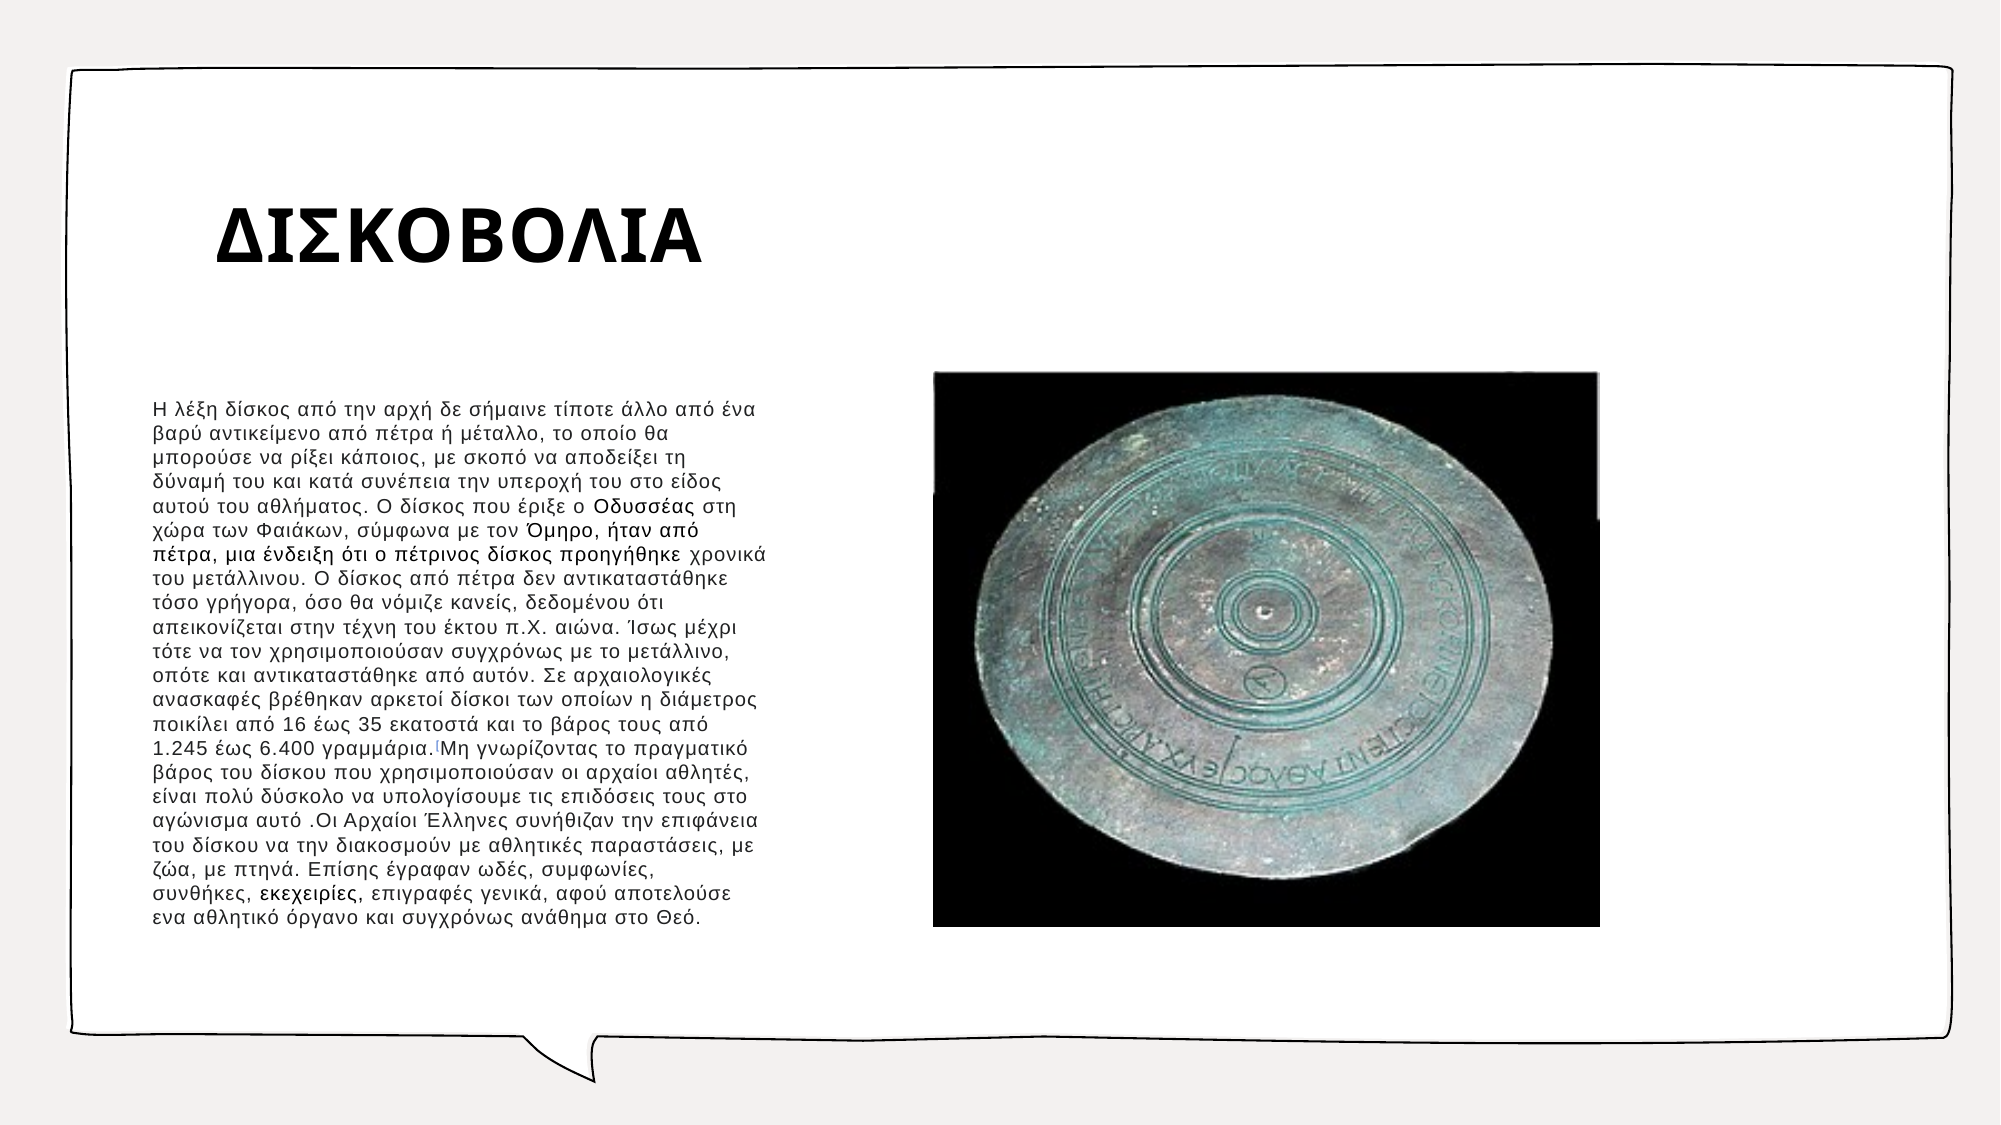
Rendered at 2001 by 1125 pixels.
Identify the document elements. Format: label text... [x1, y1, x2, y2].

picture [933, 371, 1600, 927]
list Η λέξη δίσκος από την αρχή δε σήμαινε τίποτε άλλο από ένα βαρύ αντικείμενο από πέτρα ή μέταλλο, το οποίο θα μπορούσε να ρίξει κάποιος, με σκοπό να αποδείξει τη δύναμή του και κατά συνέπεια την υπεροχή του στο είδος αυτού του αθλήματος. Ο δίσκος που έριξε ο Οδυσσέας στη χώρα των Φαιάκων, σύμφωνα με τον Όμηρο, ήταν από πέτρα, μια ένδειξη ότι ο πέτρινος δίσκος προηγήθηκε χρονικά του μετάλλινου. Ο δίσκος από πέτρα δεν αντικαταστάθηκε τόσο γρήγορα, όσο θα νόμιζε κανείς, δεδομένου ότι απεικονίζεται στην τέχνη του έκτου π.Χ. αιώνα. Ίσως μέχρι τότε να τον χρησιμοποιούσαν συγχρόνως με το μετάλλινο, οπότε και αντικαταστάθηκε από αυτόν. Σε αρχαιολογικές ανασκαφές βρέθηκαν αρκετοί δίσκοι των οποίων η διάμετρος ποικίλει από 16 έως 35 εκατοστά και το βάρος τους από 1.245 έως 6.400 γραμμάρια.[Μη γνωρίζοντας το πραγματικό βάρος του δίσκου που χρησιμοποιούσαν οι αρχαίοι αθλητές, είναι πολύ δύσκολο να υπολογίσουμε τις επιδόσεις τους στο αγώνισμα αυτό .Οι Αρχαίοι Έλληνες συνήθιζαν την επιφάνεια του δίσκου να την διακοσμούν με αθλητικές παραστάσεις, με ζώα, με πτηνά. Επίσης έγραφαν ωδές, συμφωνίες, συνθήκες, εκεχειρίες, επιγραφές γενικά, αφού αποτελούσε ενα αθλητικό όργανο και συγχρόνως ανάθημα στο Θεό. [137, 388, 783, 963]
title ΔΙΣΚΟΒΟΛΙΑ [137, 90, 783, 375]
